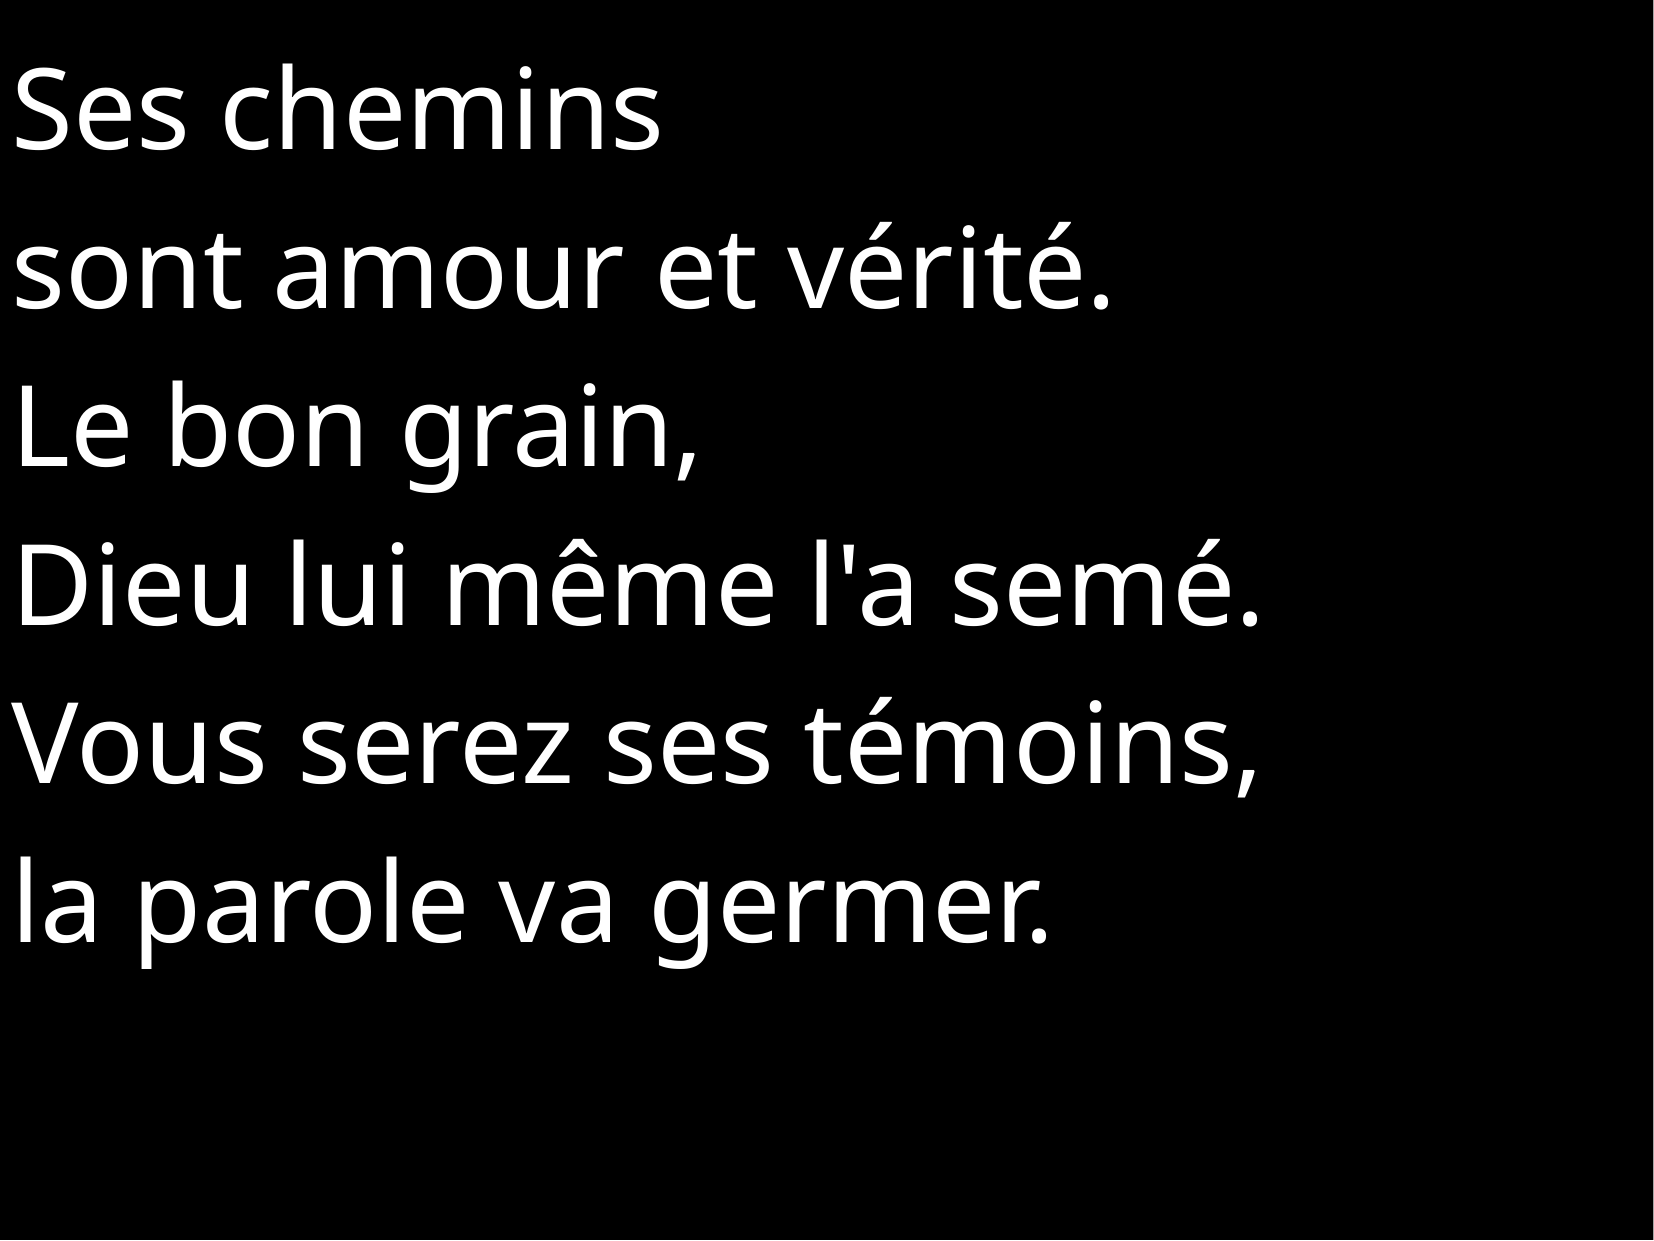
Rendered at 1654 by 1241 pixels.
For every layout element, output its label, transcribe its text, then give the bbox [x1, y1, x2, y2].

list Ses chemins sont amour et vérité. Le bon grain, Dieu lui même l'a semé. Vous serez ses témoins, la parole va germer. [11, 29, 1654, 1241]
